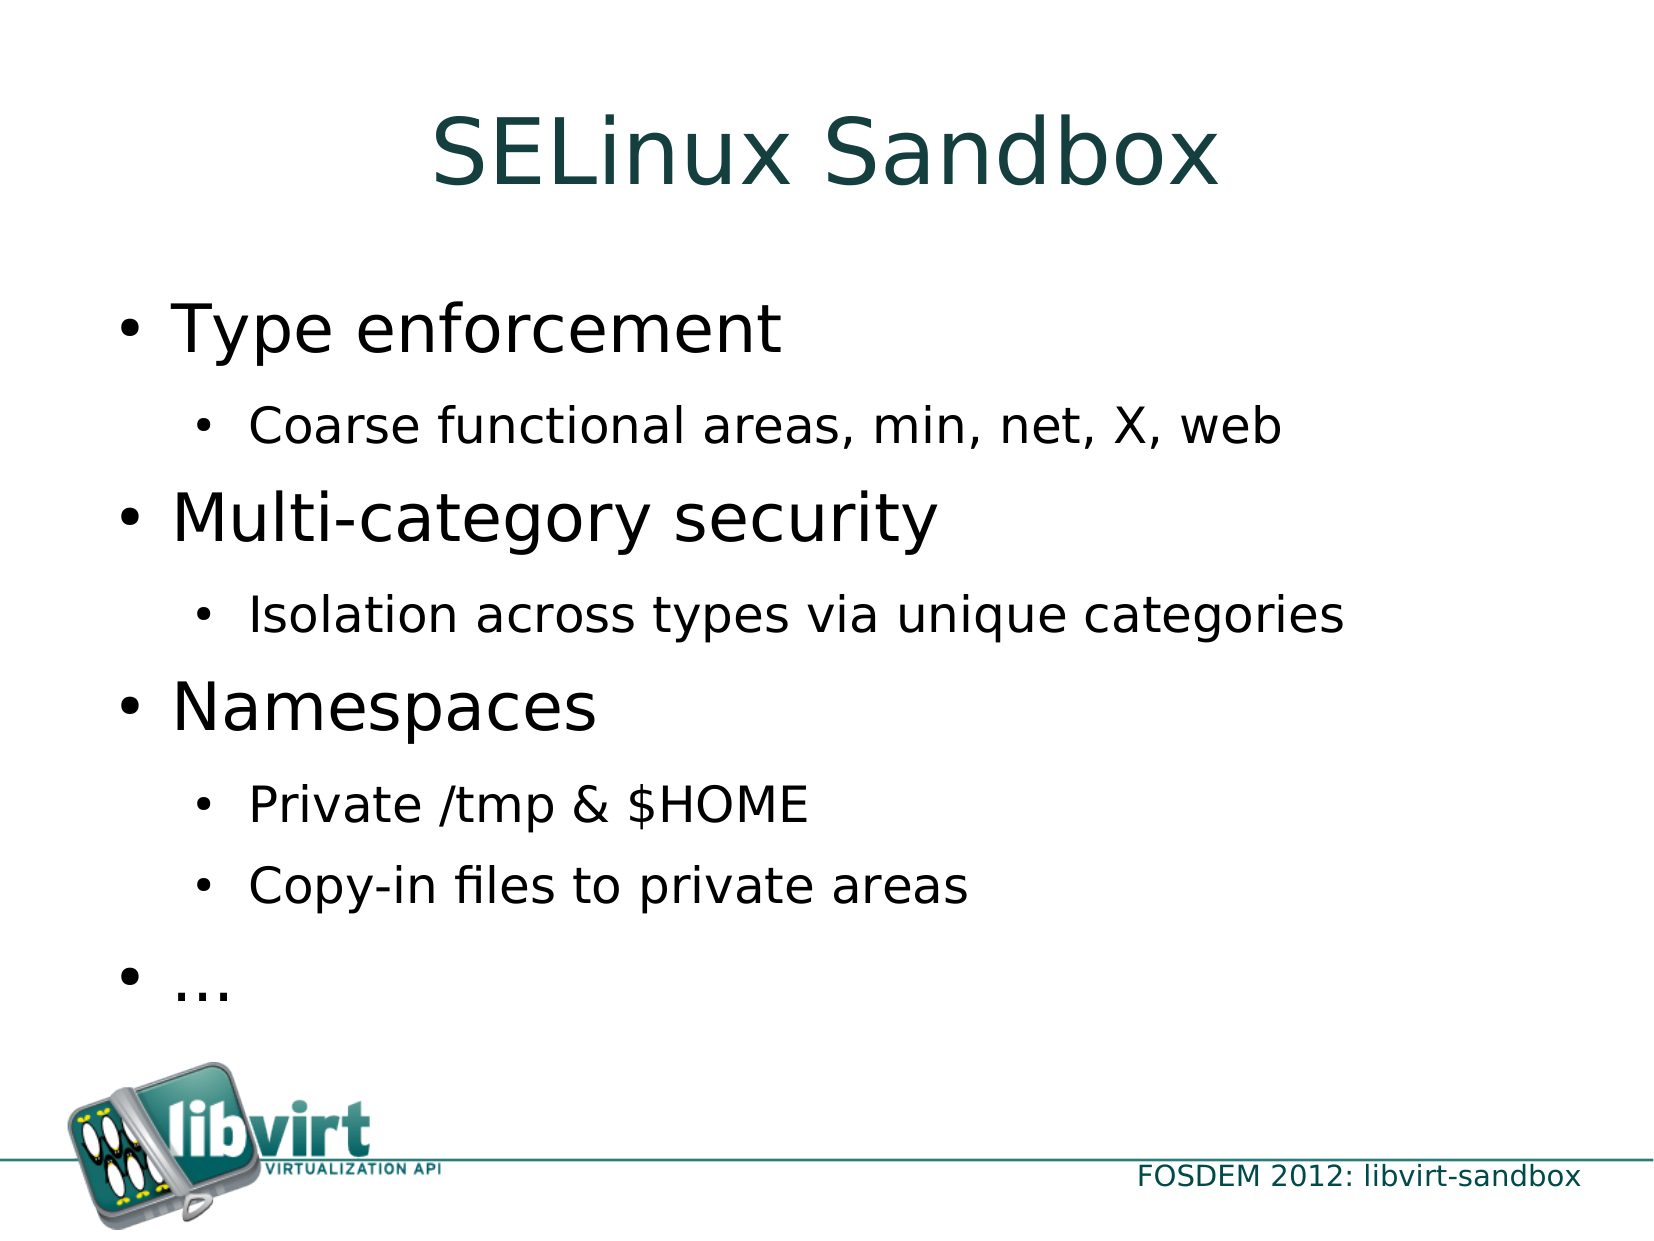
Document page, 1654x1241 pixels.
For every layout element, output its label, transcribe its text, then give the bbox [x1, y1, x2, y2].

text_box FOSDEM 2012: libvirt-sandbox [1122, 1151, 1654, 1211]
list Type enforcement Coarse functional areas, min, net, X, web Multi-category security Isolation across types via unique categories Namespaces Private /tmp & $HOME Copy-in files to private areas ... [82, 290, 1571, 1062]
picture [0, 1062, 1654, 1230]
title SELinux Sandbox [82, 49, 1571, 257]
